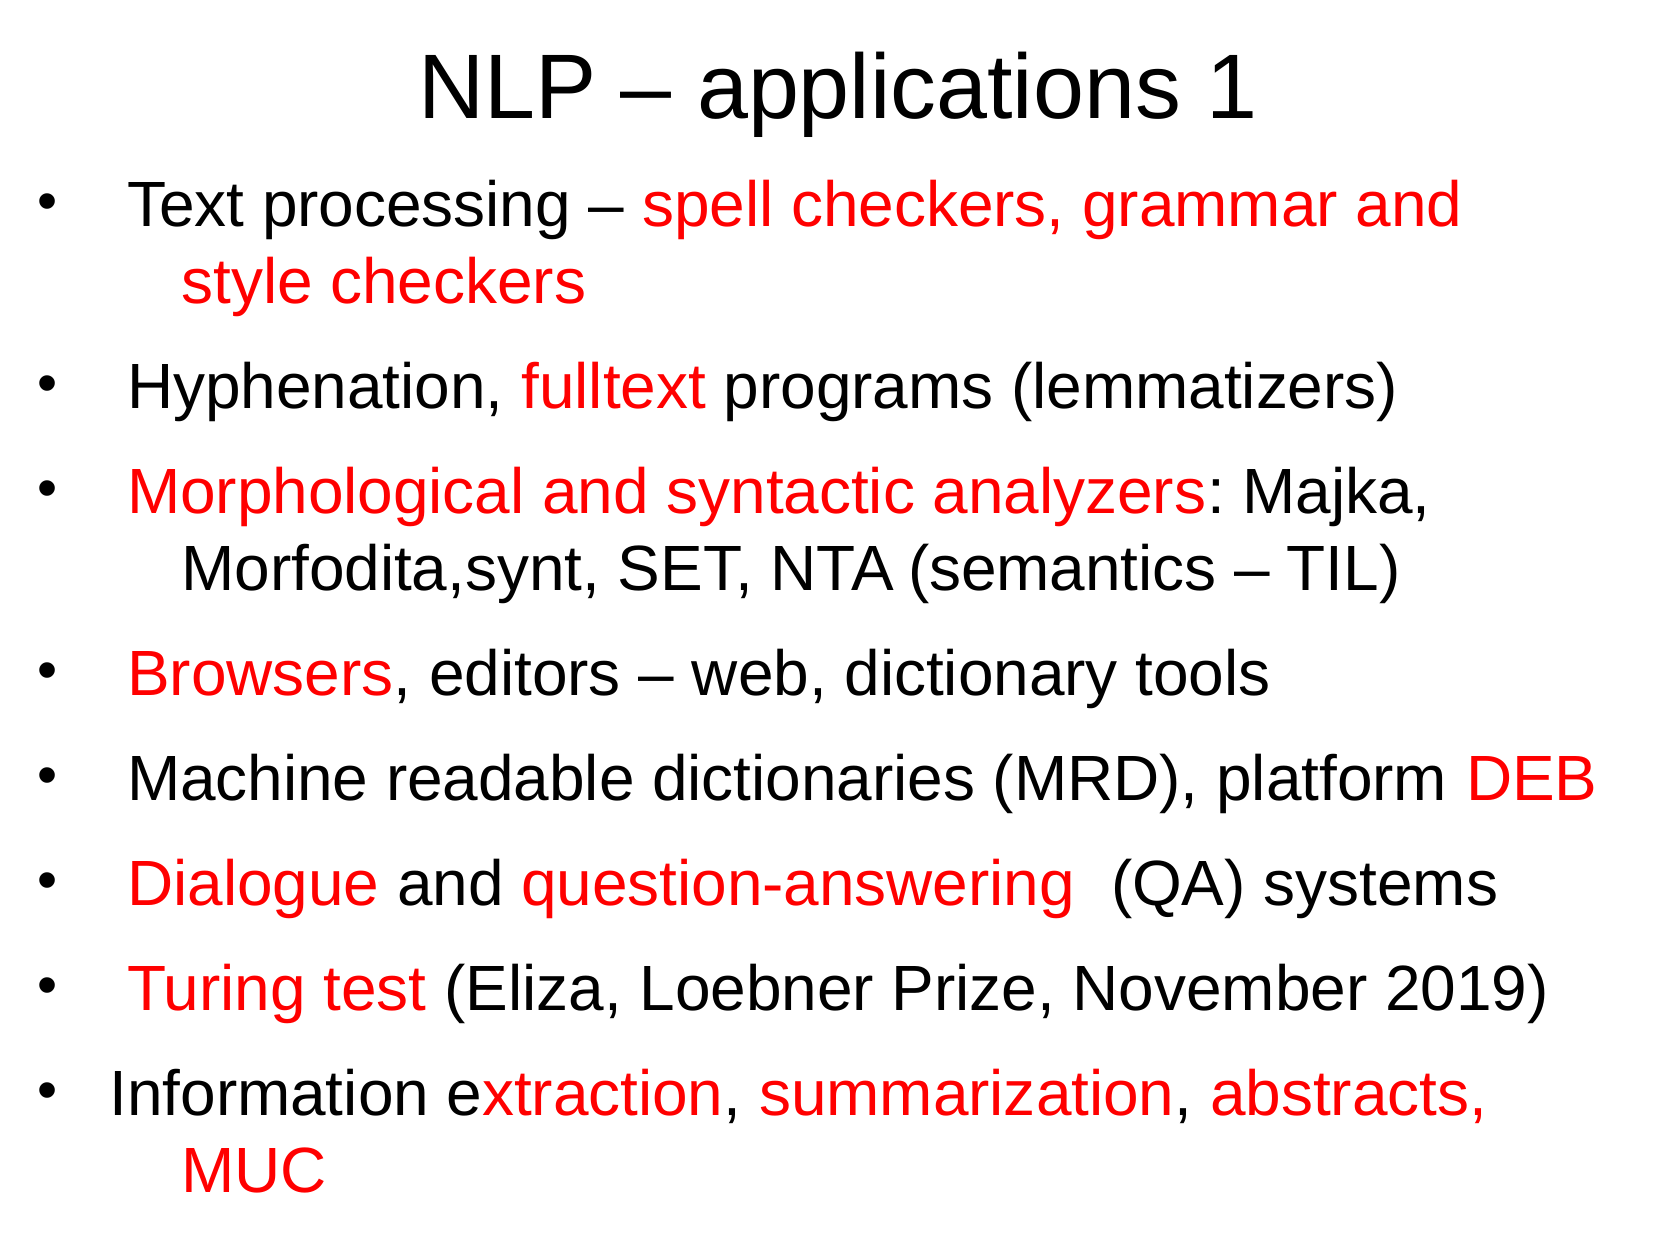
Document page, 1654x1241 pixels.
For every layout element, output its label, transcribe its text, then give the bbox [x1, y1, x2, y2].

list Text processing – spell checkers, grammar and style checkers Hyphenation, fulltext programs (lemmatizers) Morphological and syntactic analyzers: Majka, Morfodita,synt, SET, NTA (semantics – TIL) Browsers, editors – web, dictionary tools Machine readable dictionaries (MRD), platform DEB Dialogue and question-answering (QA) systems Turing test (Eliza, Loebner Prize, November 2019) Information extraction, summarization, abstracts, MUC [37, 162, 1602, 1241]
title NLP – applications 1 [112, 27, 1565, 130]
